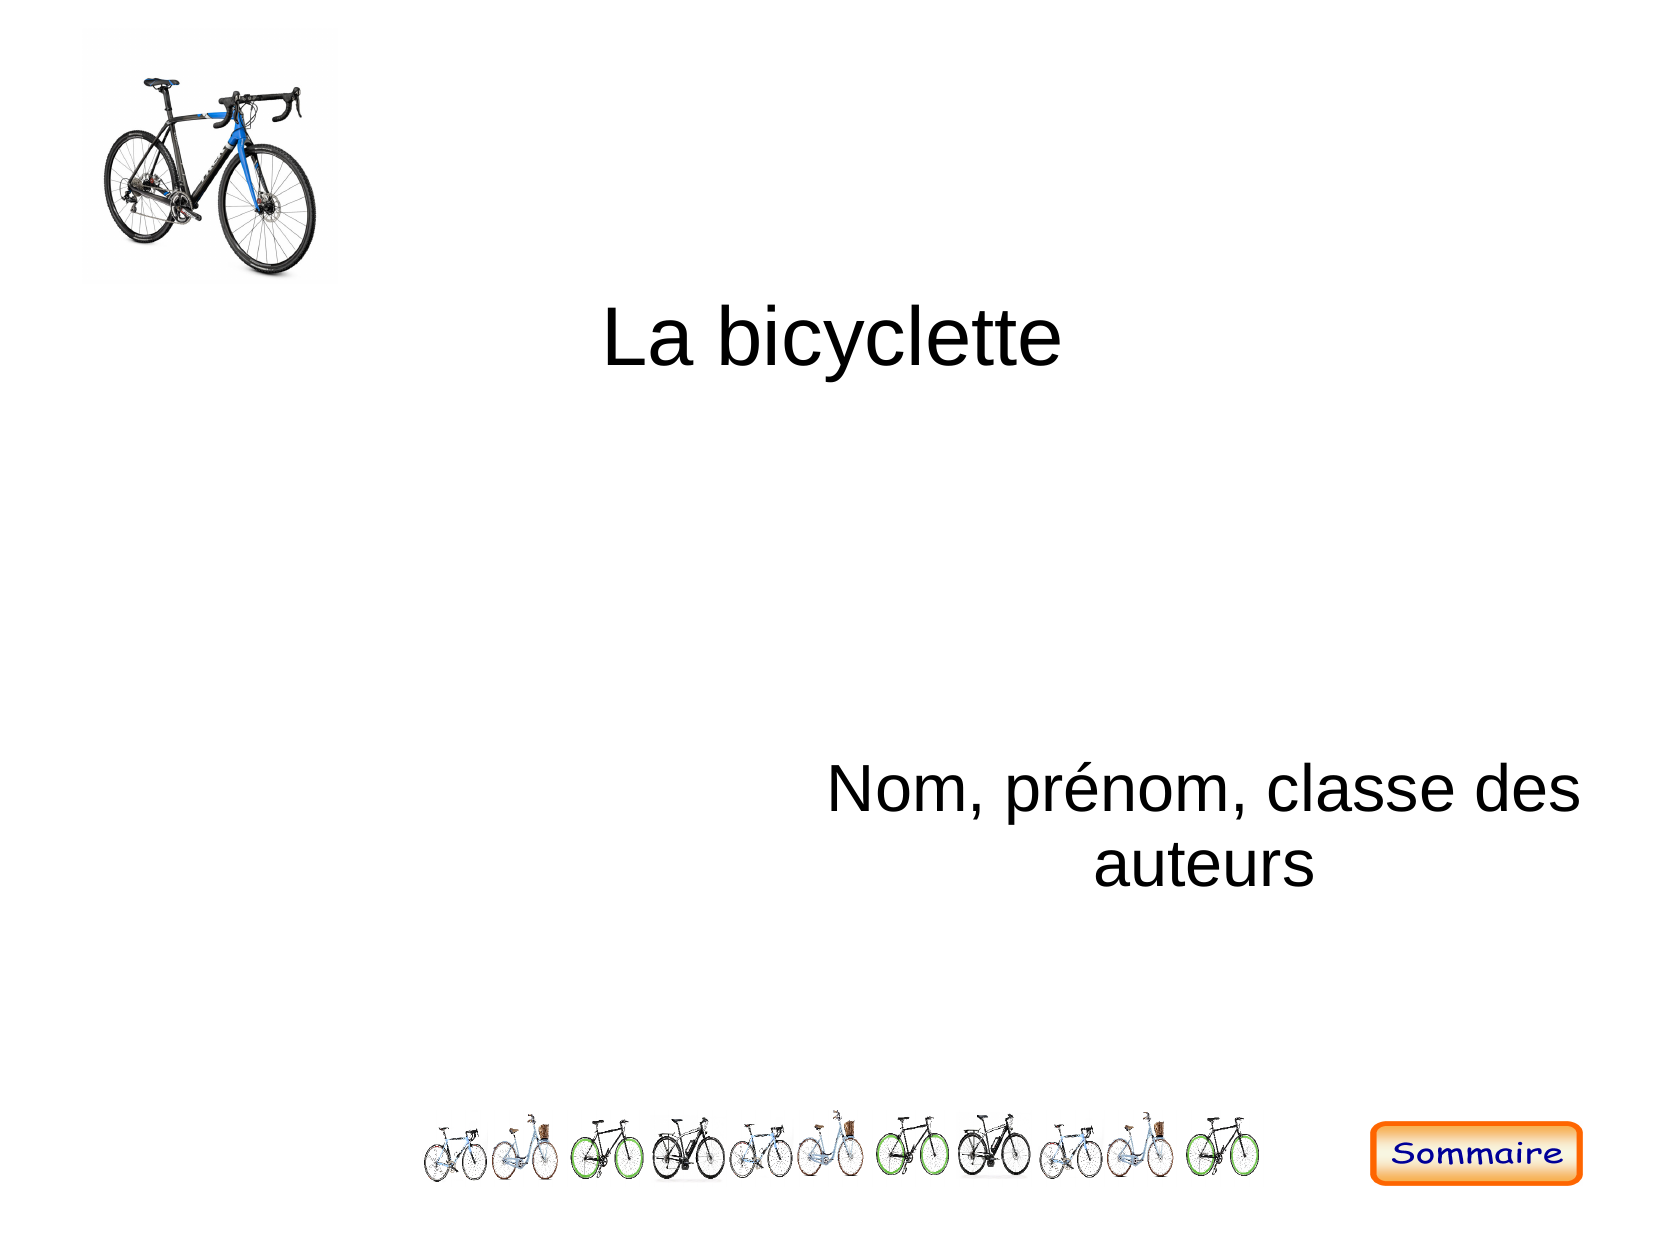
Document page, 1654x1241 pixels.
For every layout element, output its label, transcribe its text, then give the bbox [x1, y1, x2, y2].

subtitle La bicyclette [82, 271, 1583, 402]
text_box Nom, prénom, classe des auteurs [814, 531, 1595, 1121]
picture [1370, 1121, 1583, 1186]
picture [422, 1110, 1264, 1187]
picture [82, 28, 338, 271]
